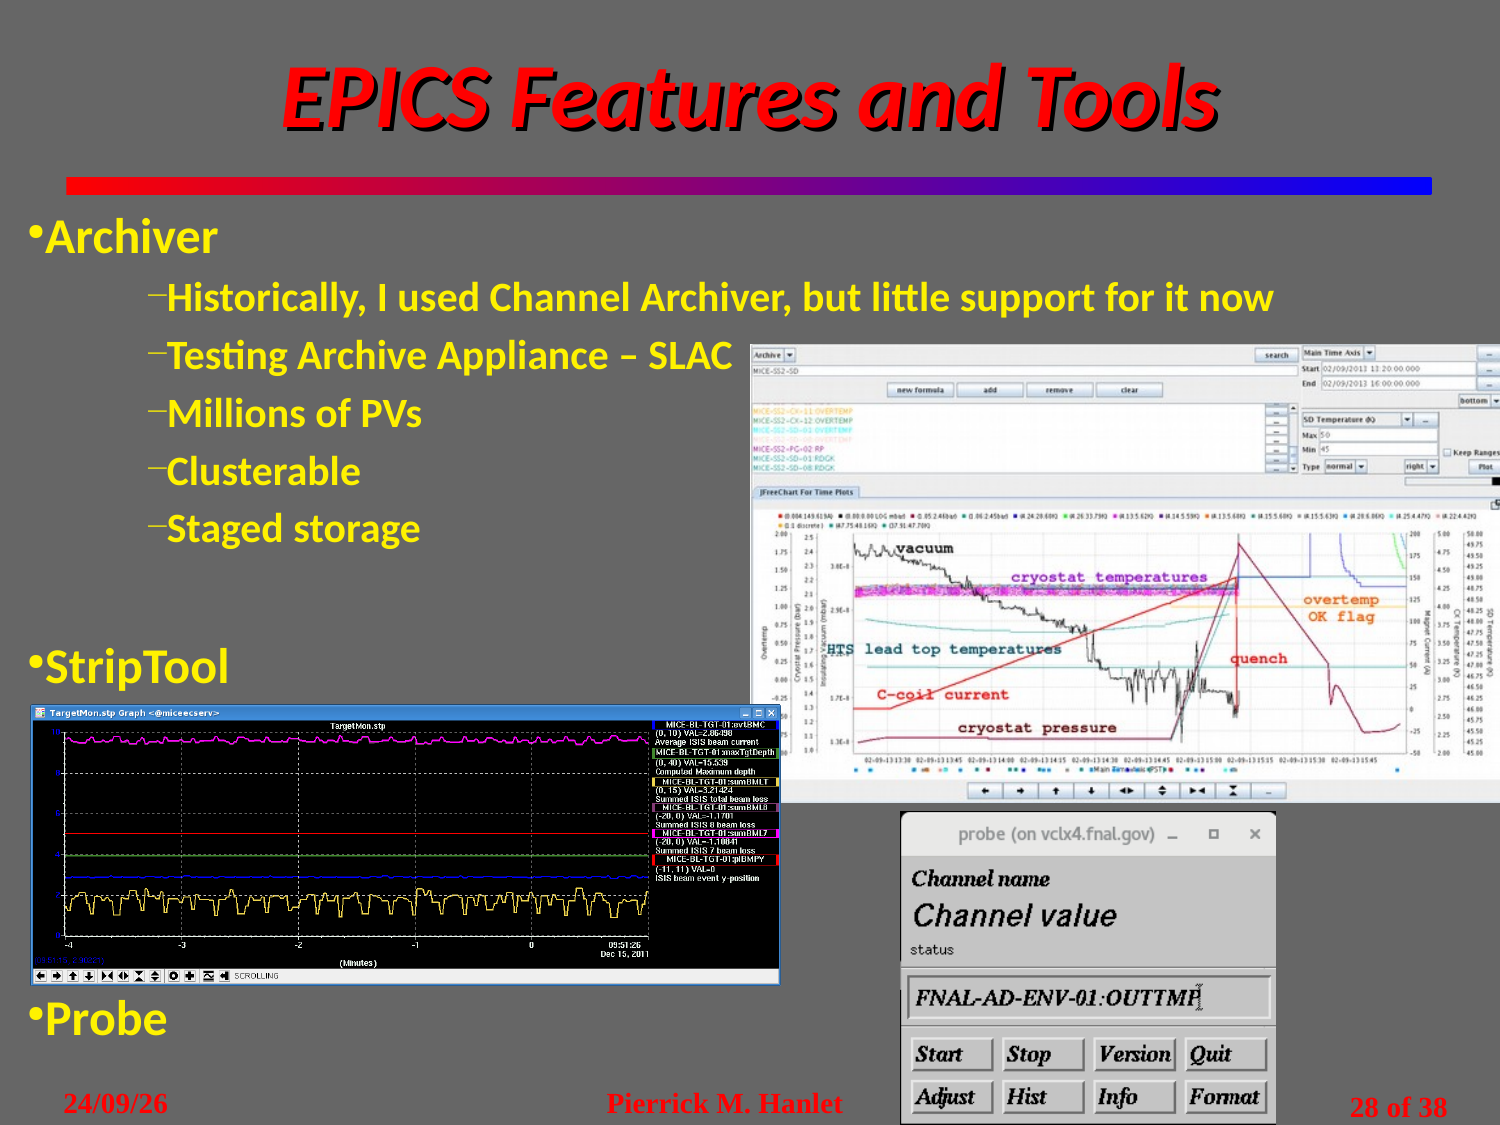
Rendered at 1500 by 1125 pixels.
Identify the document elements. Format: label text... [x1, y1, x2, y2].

title EPICS Features and Tools [15, 16, 1486, 172]
picture [900, 811, 1276, 1125]
list Archiver Historically, I used Channel Archiver, but little support for it now Testing Archive Appliance – SLAC Millions of PVs Clusterable Staged storage StripTool Probe [0, 195, 1500, 1053]
picture [30, 704, 781, 986]
